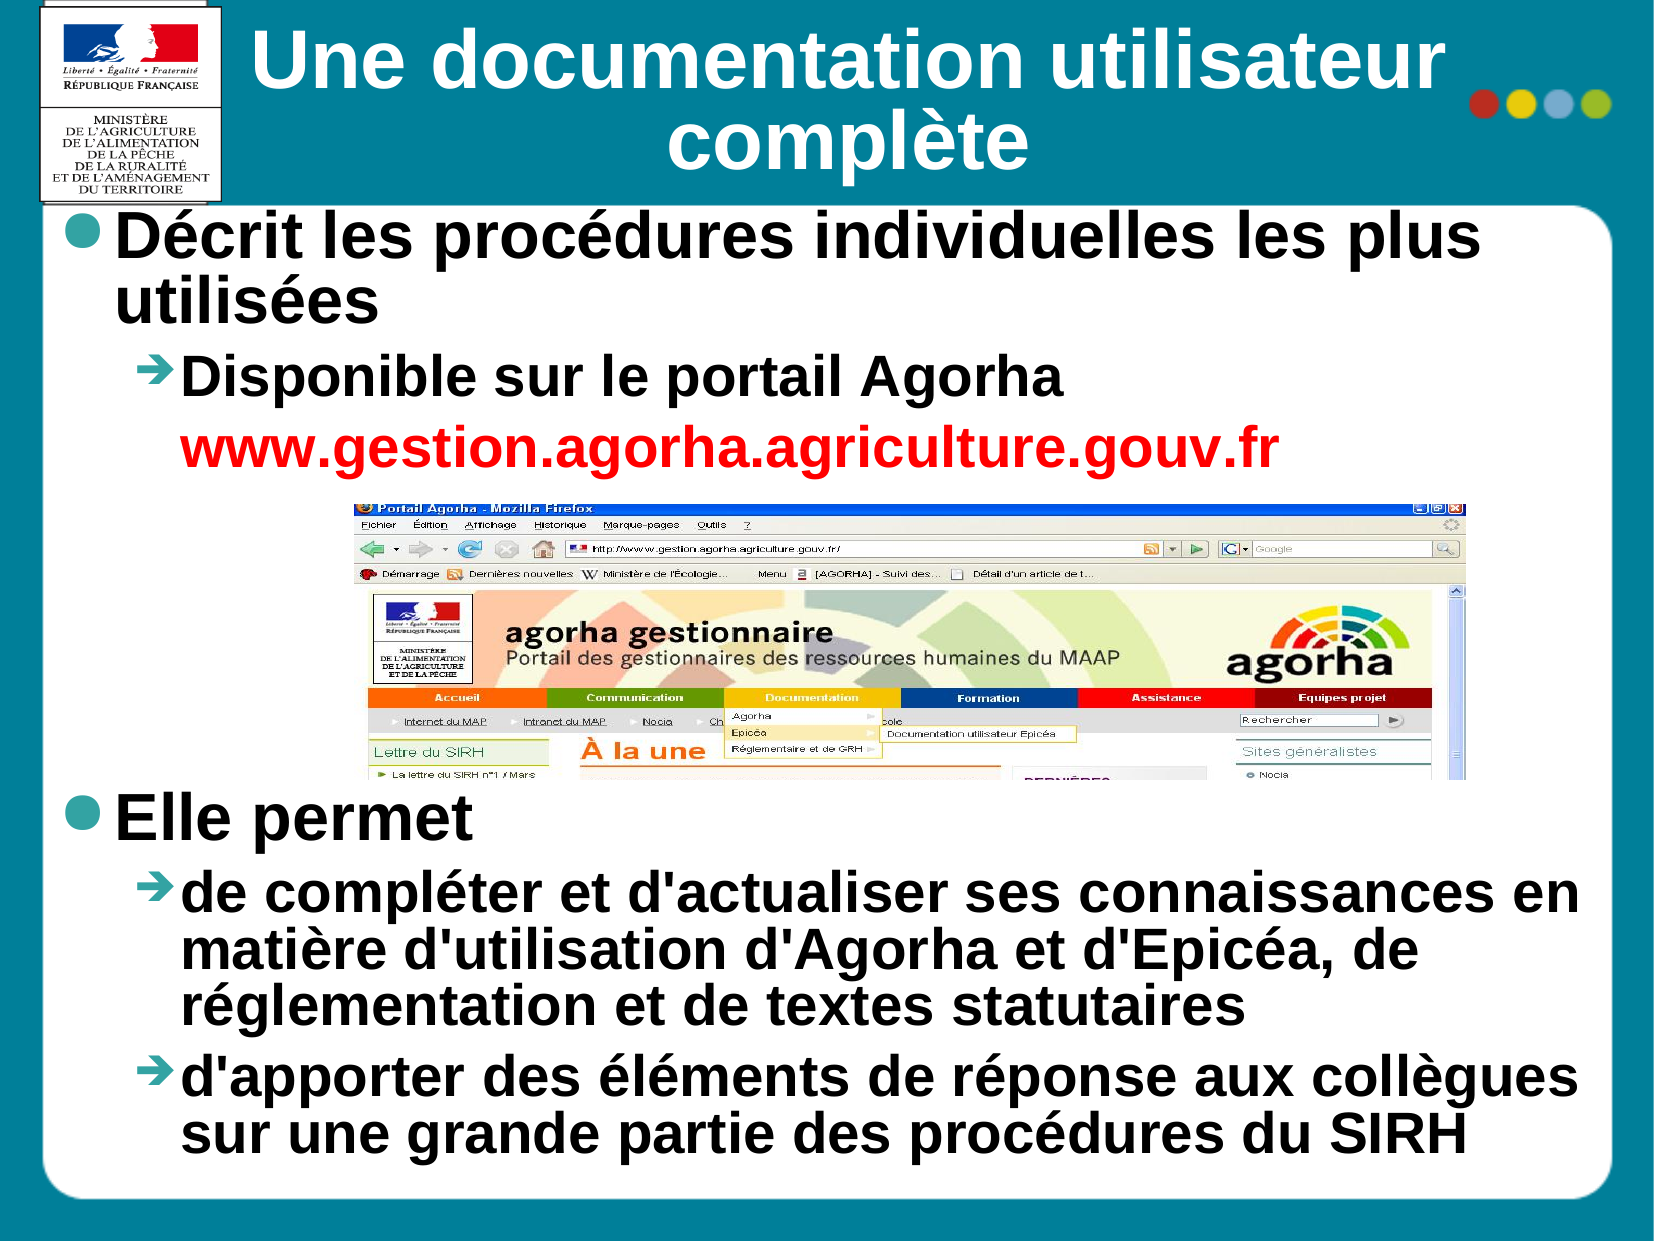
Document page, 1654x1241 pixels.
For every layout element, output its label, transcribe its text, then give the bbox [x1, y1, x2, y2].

picture [354, 504, 1466, 780]
title Une documentation utilisateur complète [162, 0, 1536, 206]
list Décrit les procédures individuelles les plus utilisées Disponible sur le portail Agorha www.gestion.agorha.agriculture.gouv.fr Elle permet de compléter et d'actualiser ses connaissances en matière d'utilisation d'Agorha et d'Epicéa, de réglementation et de textes statutaires d'apporter des éléments de réponse aux collègues sur une grande partie des procédures du SIRH [58, 206, 1607, 1189]
picture [0, 0, 1654, 1241]
